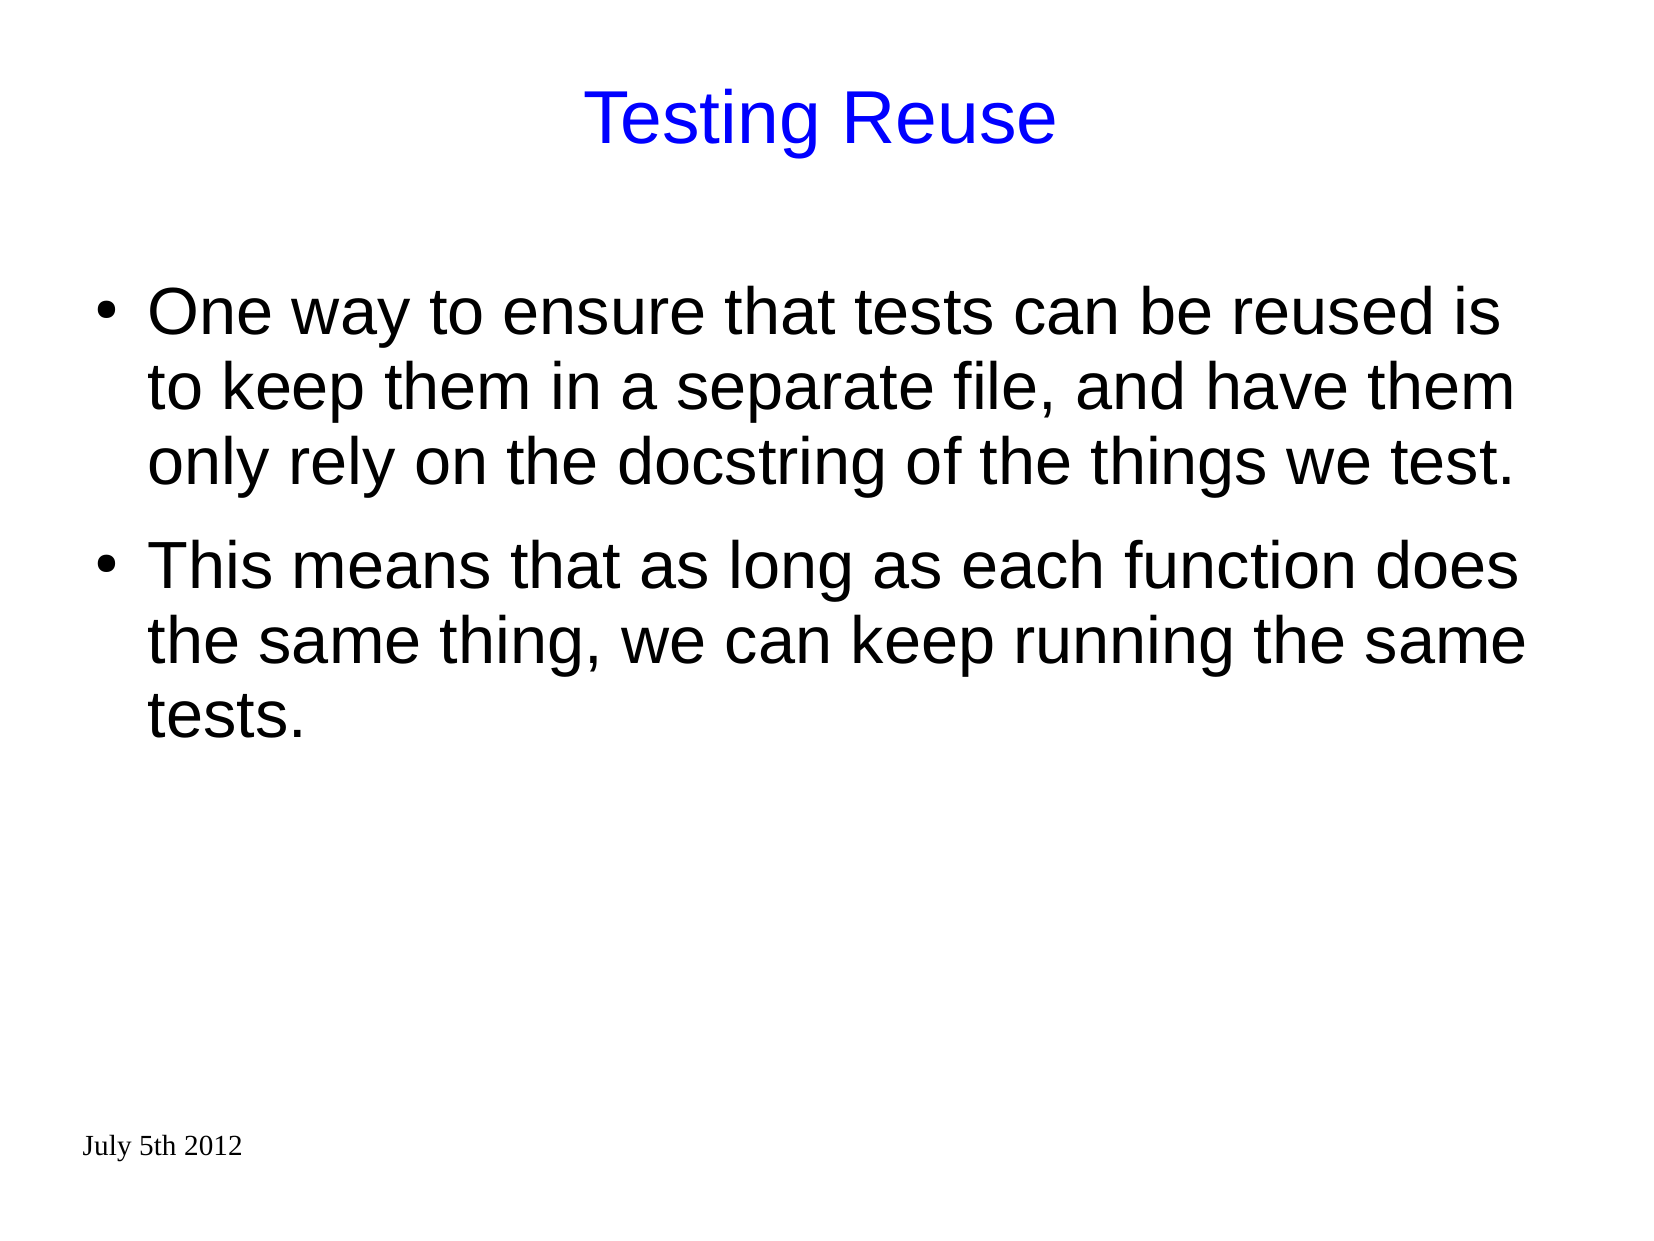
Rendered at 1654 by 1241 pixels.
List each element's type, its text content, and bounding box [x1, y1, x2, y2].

title Testing Reuse [76, 58, 1565, 178]
list One way to ensure that tests can be reused is to keep them in a separate file, and have them only rely on the docstring of the things we test. This means that as long as each function does the same thing, we can keep running the same tests. [76, 274, 1565, 1093]
